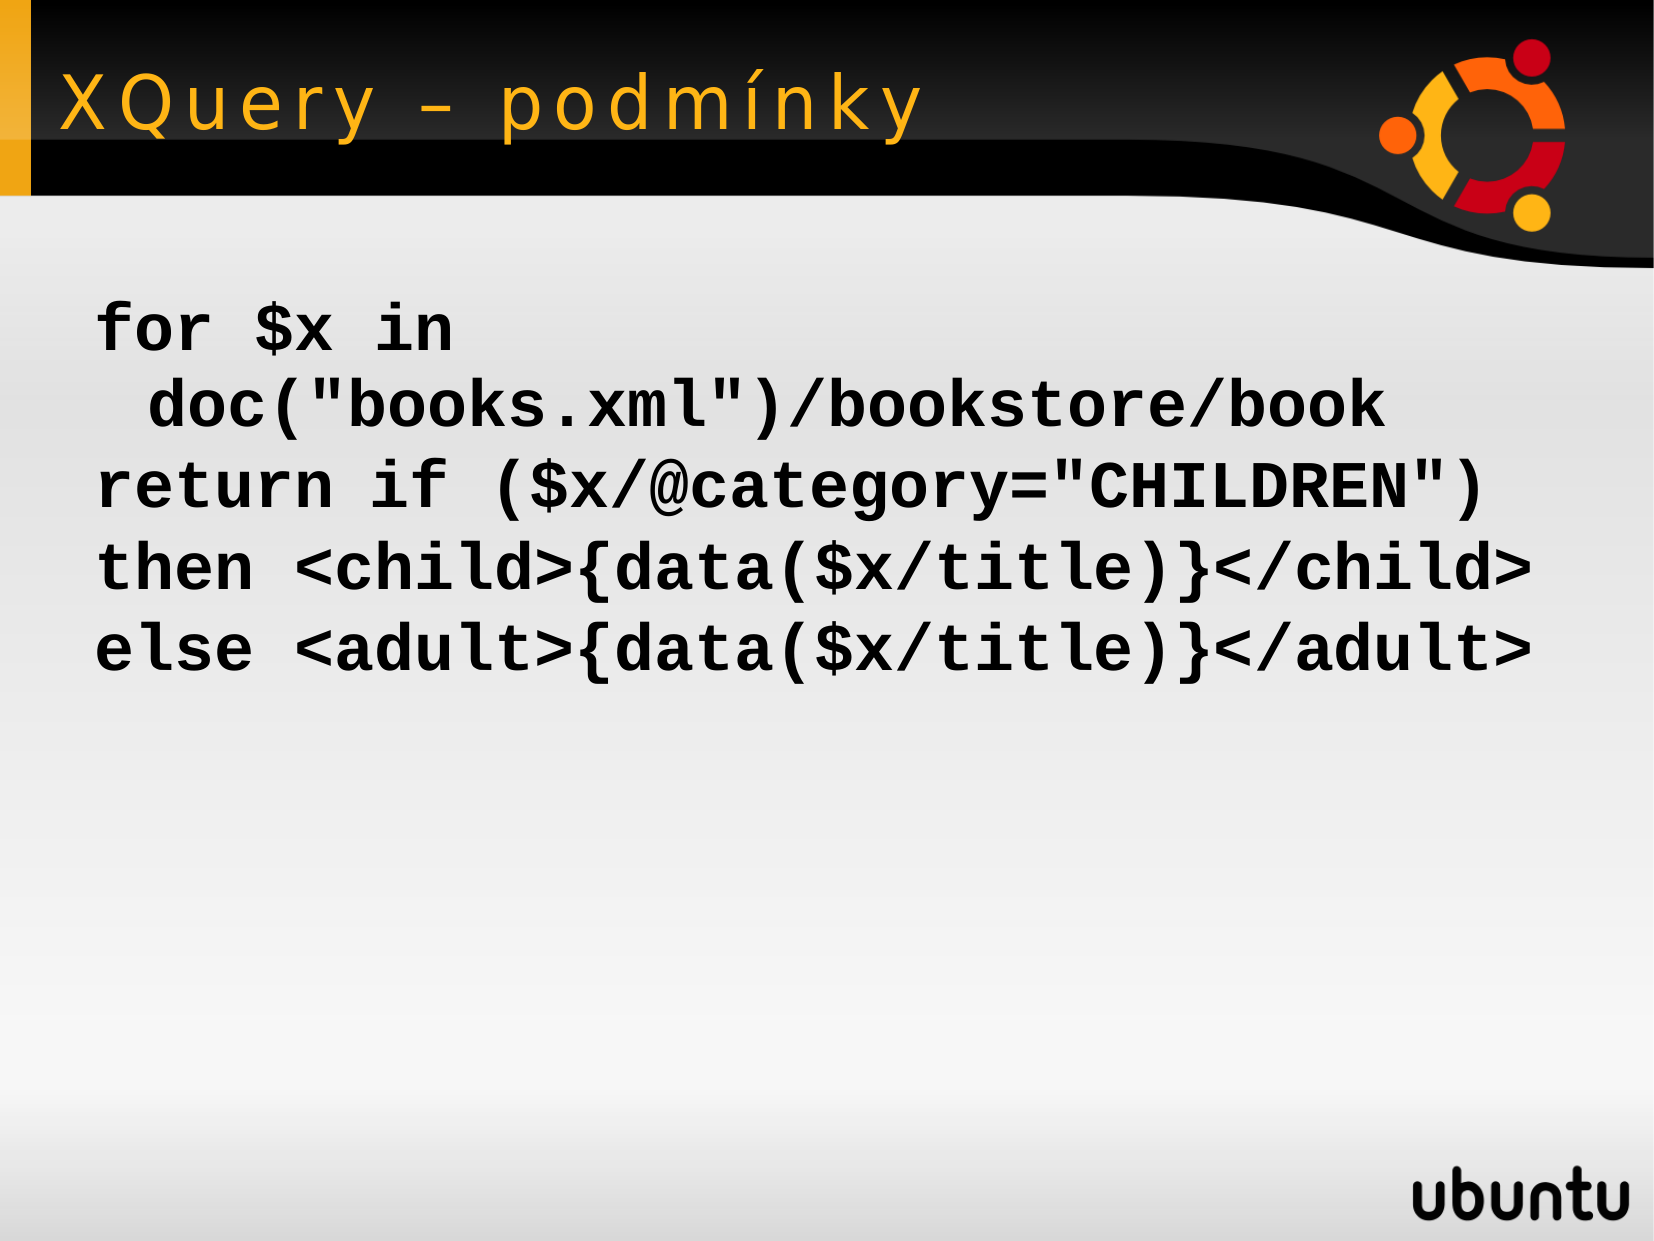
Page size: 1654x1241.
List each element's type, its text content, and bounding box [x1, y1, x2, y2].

list for $x in doc("books.xml")/bookstore/book return if ($x/@category="CHILDREN") then <child>{data($x/title)}</child> else <adult>{data($x/title)}</adult> [76, 295, 1565, 1114]
title XQuery – podmínky [59, 29, 1270, 178]
picture [0, 0, 1654, 1241]
